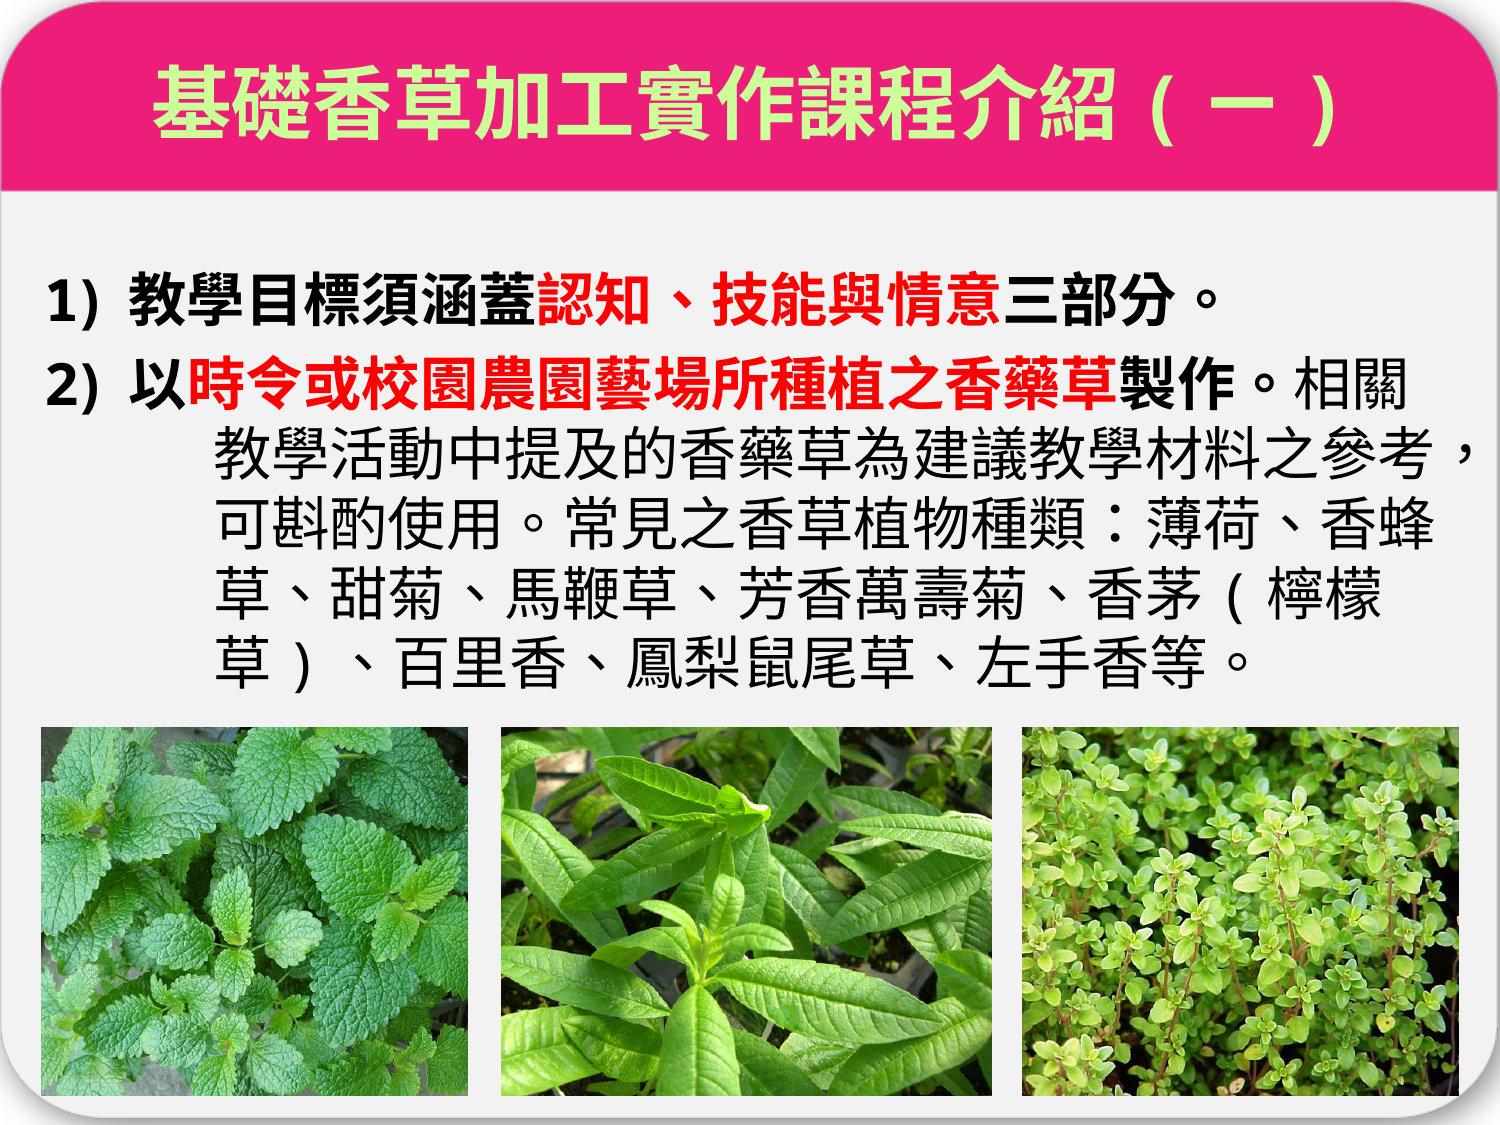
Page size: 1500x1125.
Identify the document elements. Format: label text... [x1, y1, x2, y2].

picture [0, 0, 1500, 1125]
title 基礎香草加工實作課程介紹(ㄧ) [75, 7, 1426, 195]
picture [41, 727, 468, 1096]
list 教學目標須涵蓋認知、技能與情意三部分。 以時令或校園農園藝場所種植之香藥草製作。相關教學活動中提及的香藥草為建議教學材料之參考，可斟酌使用。常見之香草植物種類：薄荷、香蜂草、甜菊、馬鞭草、芳香萬壽菊、香茅(檸檬草)、百里香、鳳梨鼠尾草、左手香等。 [29, 255, 1483, 1125]
picture [1022, 727, 1459, 1096]
picture [501, 727, 992, 1096]
